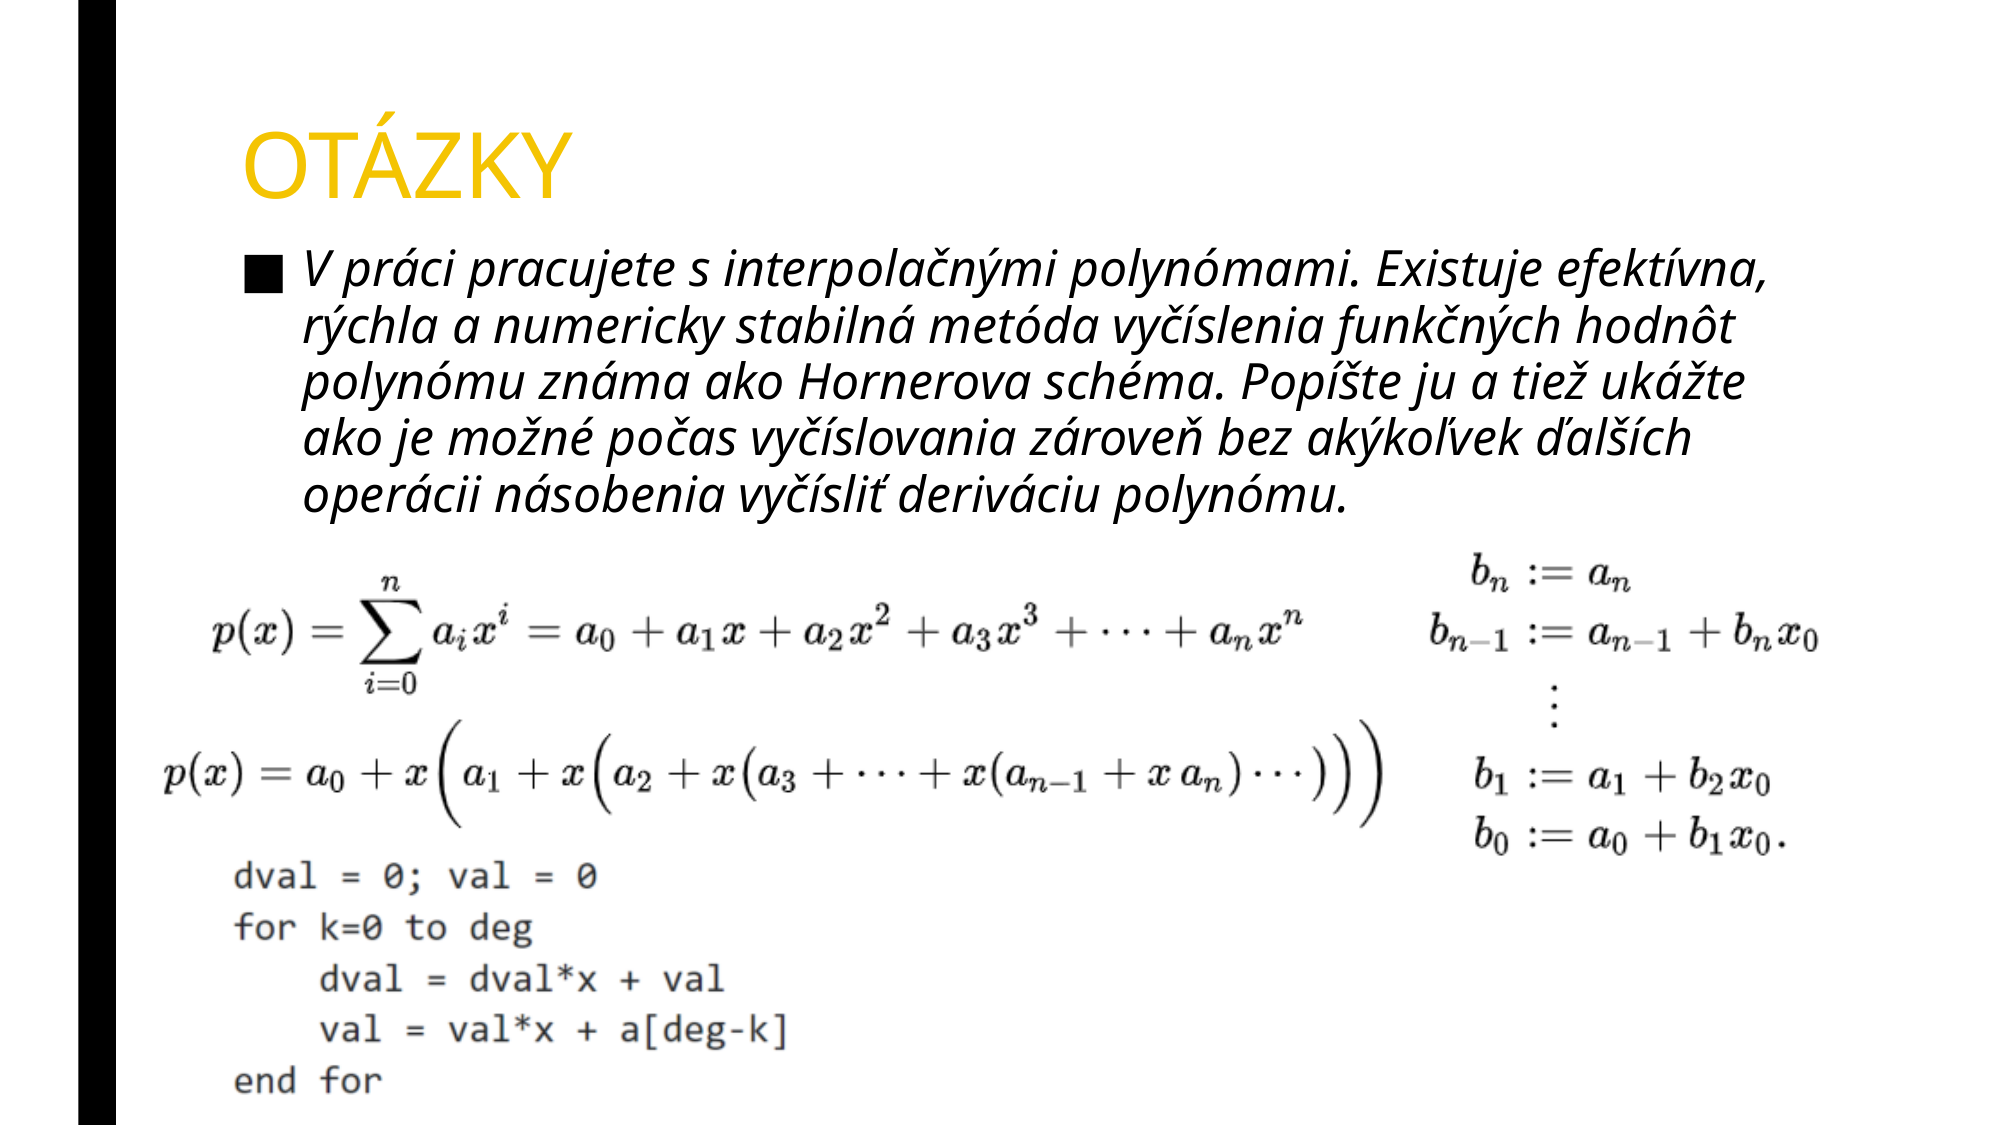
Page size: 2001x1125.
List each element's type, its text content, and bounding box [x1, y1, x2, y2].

list V práci pracujete s interpolačnými polynómami. Existuje efektívna, rýchla a numericky stabilná metóda vyčíslenia funkčných hodnôt polynómu známa ako Hornerova schéma. Popíšte ju a tiež ukážte ako je možné počas vyčíslovania zároveň bez akýkoľvek ďalších operácii násobenia vyčísliť deriváciu polynómu. [225, 234, 1800, 950]
picture [156, 707, 225, 848]
picture [168, 557, 225, 705]
picture [225, 950, 800, 1112]
picture [1800, 522, 1844, 883]
title OTÁZKY [225, 112, 1800, 234]
